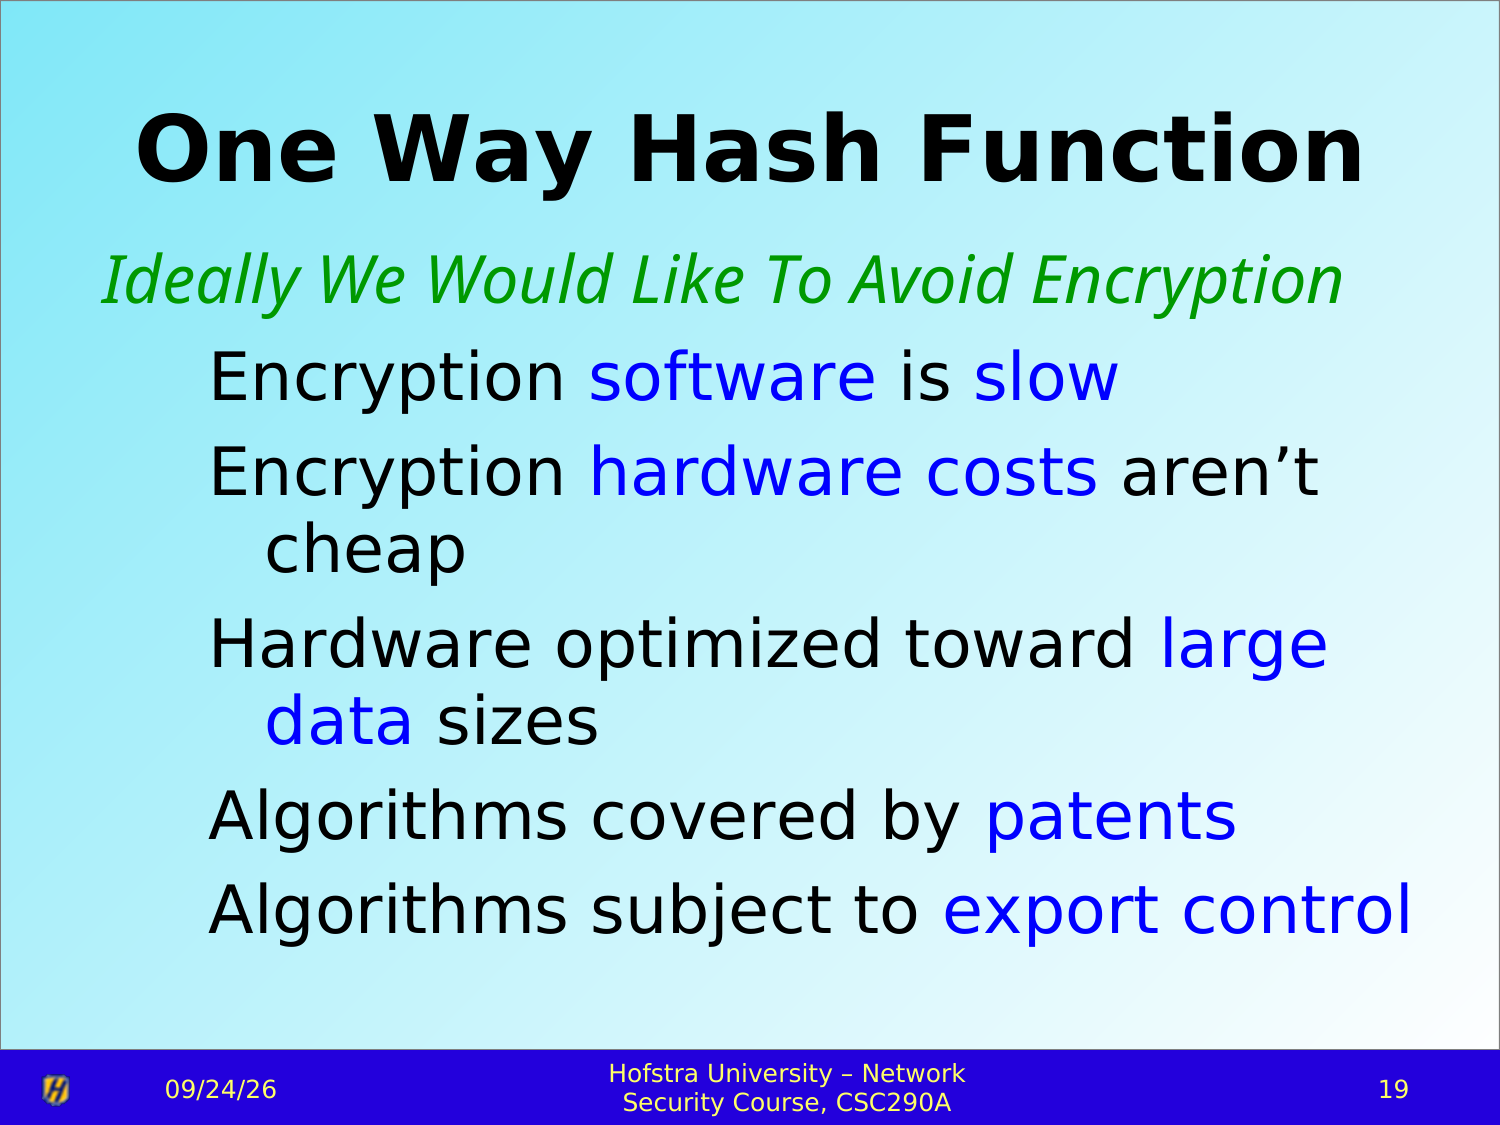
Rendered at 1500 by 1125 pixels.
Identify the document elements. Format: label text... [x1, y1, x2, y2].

text_box Ideally We Would Like To Avoid Encryption [87, 224, 1363, 332]
list Encryption software is slow Encryption hardware costs aren’t cheap Hardware optimized toward large data sizes Algorithms covered by patents Algorithms subject to export control [193, 330, 1469, 1036]
picture [37, 1072, 76, 1110]
title One Way Hash Function [112, 85, 1391, 212]
